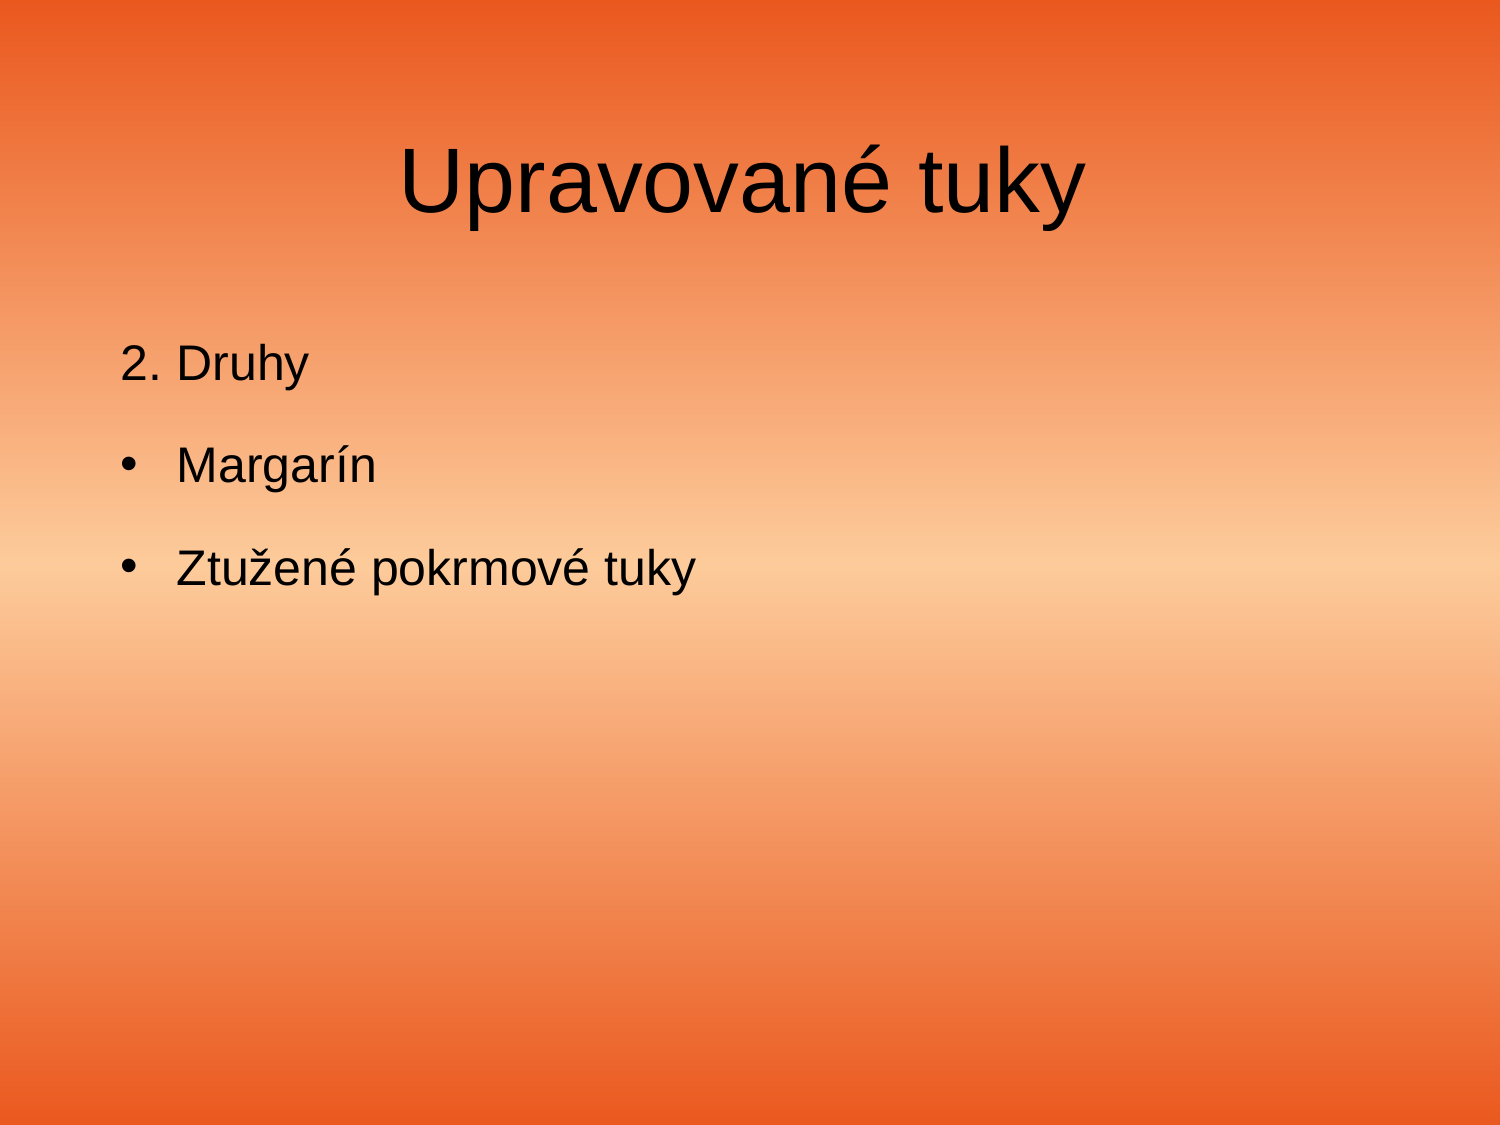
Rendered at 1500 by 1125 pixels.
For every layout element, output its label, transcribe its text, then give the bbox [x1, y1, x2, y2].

title Upravované tuky [105, 93, 1381, 258]
list 2. Druhy Margarín Ztužené pokrmové tuky [105, 292, 1381, 980]
